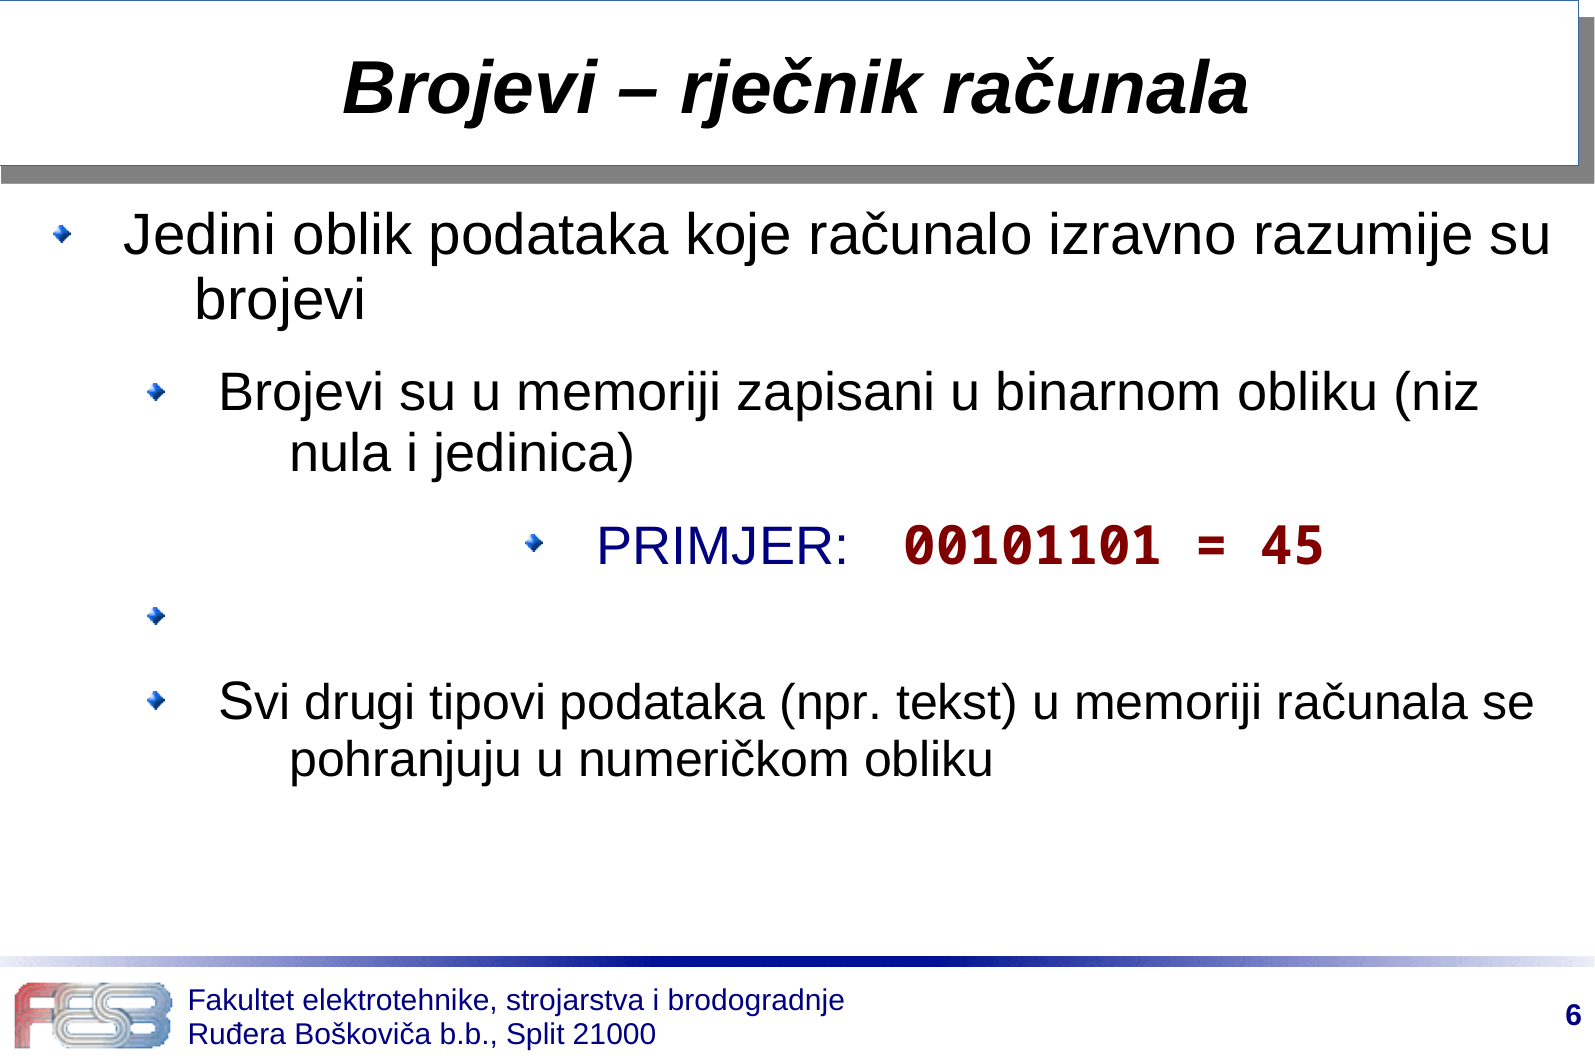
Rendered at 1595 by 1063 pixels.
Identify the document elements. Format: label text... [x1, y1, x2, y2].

picture [0, 956, 1595, 967]
list Jedini oblik podataka koje računalo izravno razumije su brojevi Brojevi su u memoriji zapisani u binarnom obliku (niz nula i jedinica) PRIMJER: 00101101 = 45 Svi drugi tipovi podataka (npr. tekst) u memoriji računala se pohranjuju u numeričkom obliku [29, 201, 1565, 944]
picture [9, 975, 177, 1059]
title Brojevi – rječnik računala [0, 0, 1595, 175]
